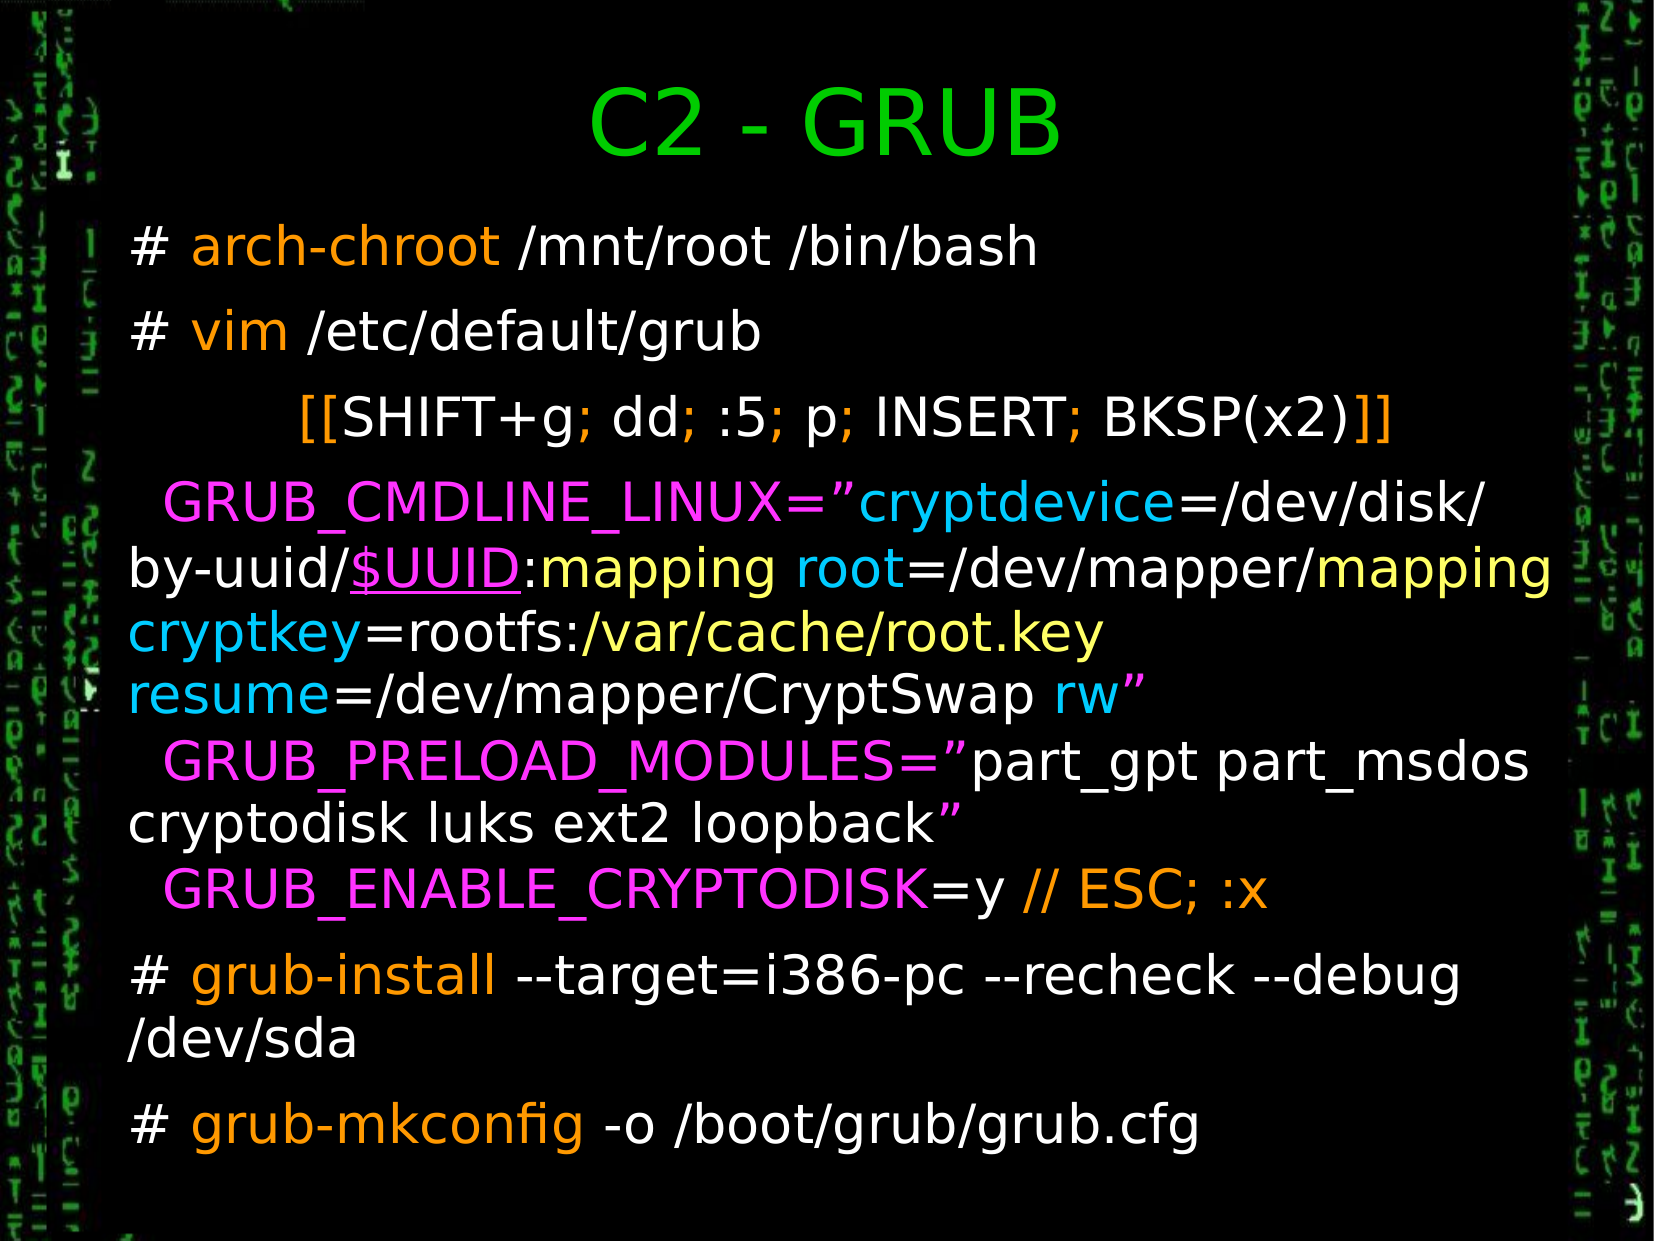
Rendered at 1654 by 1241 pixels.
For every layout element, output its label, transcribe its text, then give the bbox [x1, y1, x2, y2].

title C2 - GRUB [82, 19, 1571, 227]
subtitle # arch-chroot /mnt/root /bin/bash # vim /etc/default/grub [[SHIFT+g; dd; :5; p; INSERT; BKSP(x2)]] GRUB_CMDLINE_LINUX=”cryptdevice=/dev/disk/ by-uuid/$UUID:mapping root=/dev/mapper/mapping cryptkey=rootfs:/var/cache/root.key resume=/dev/mapper/CryptSwap rw” GRUB_PRELOAD_MODULES=”part_gpt part_msdos cryptodisk luks ext2 loopback” GRUB_ENABLE_CRYPTODISK=y // ESC; :x # grub-install --target=i386-pc --recheck --debug /dev/sda # grub-mkconfig -o /boot/grub/grub.cfg [127, 215, 1565, 1241]
picture [0, 0, 1654, 1241]
